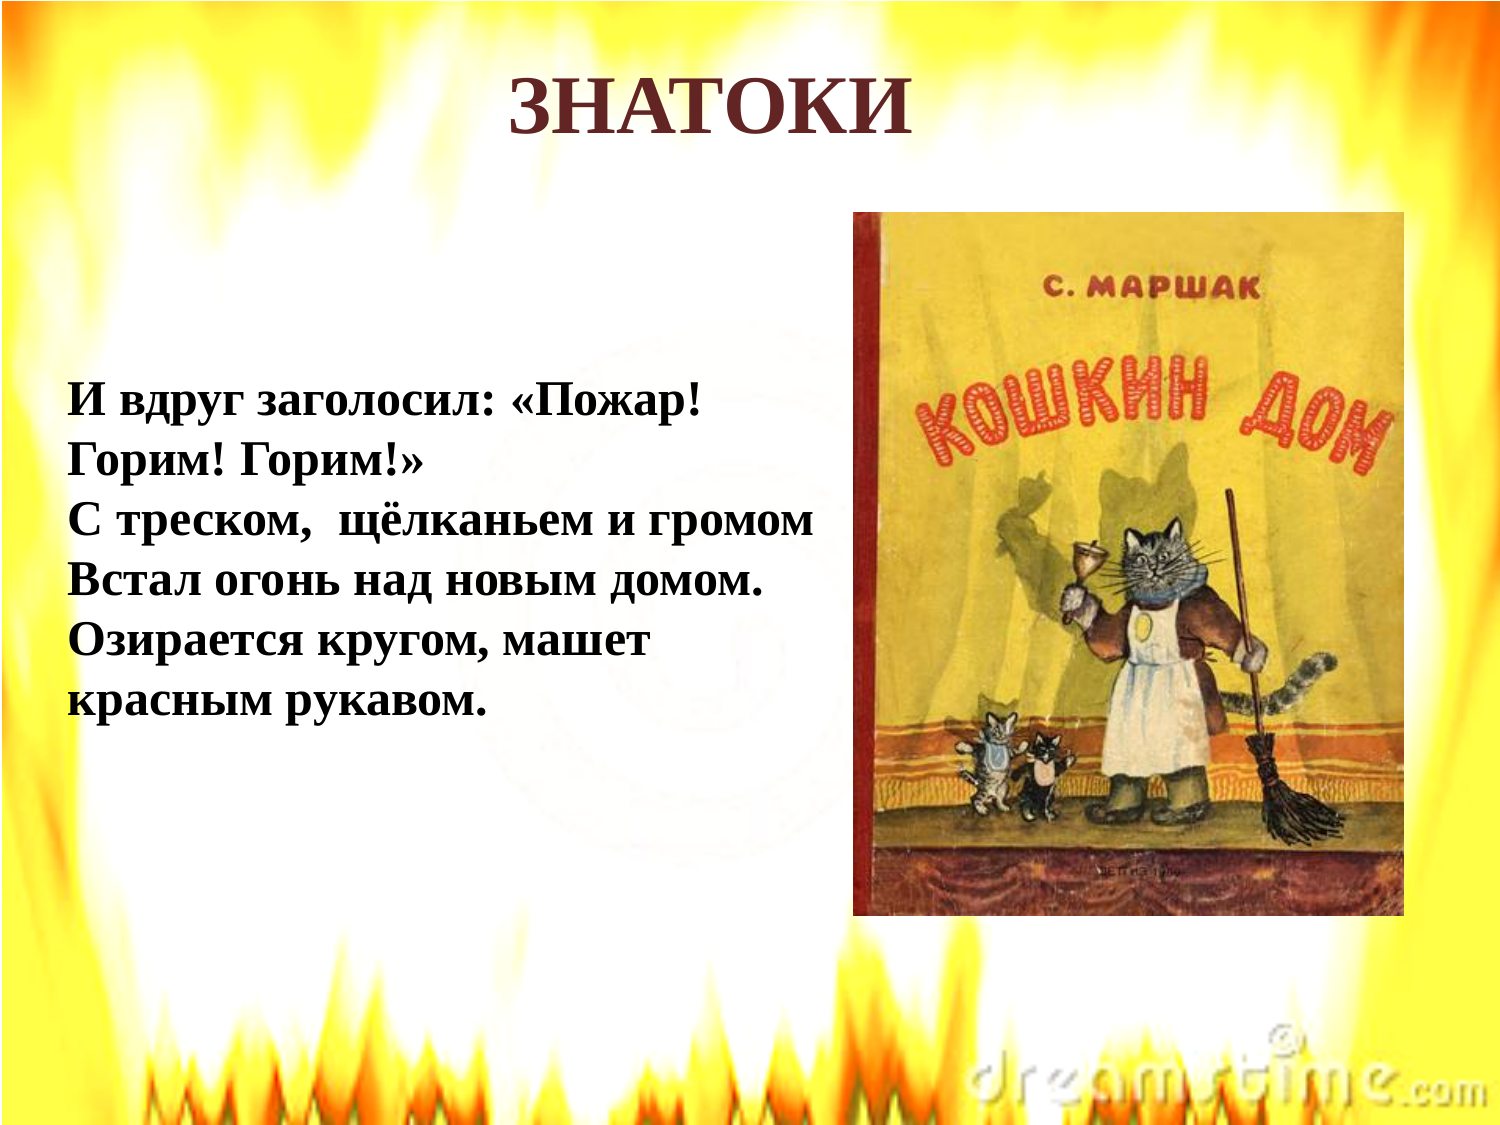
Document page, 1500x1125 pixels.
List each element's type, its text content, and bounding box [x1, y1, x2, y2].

text_box И вдруг заголосил: «Пожар! Горим! Горим!» С треском, щёлканьем и громом Встал огонь над новым домом. Озирается кругом, машет красным рукавом. [53, 358, 853, 734]
text_box ЗНАТОКИ [492, 42, 937, 158]
picture [2, 1, 1500, 1125]
